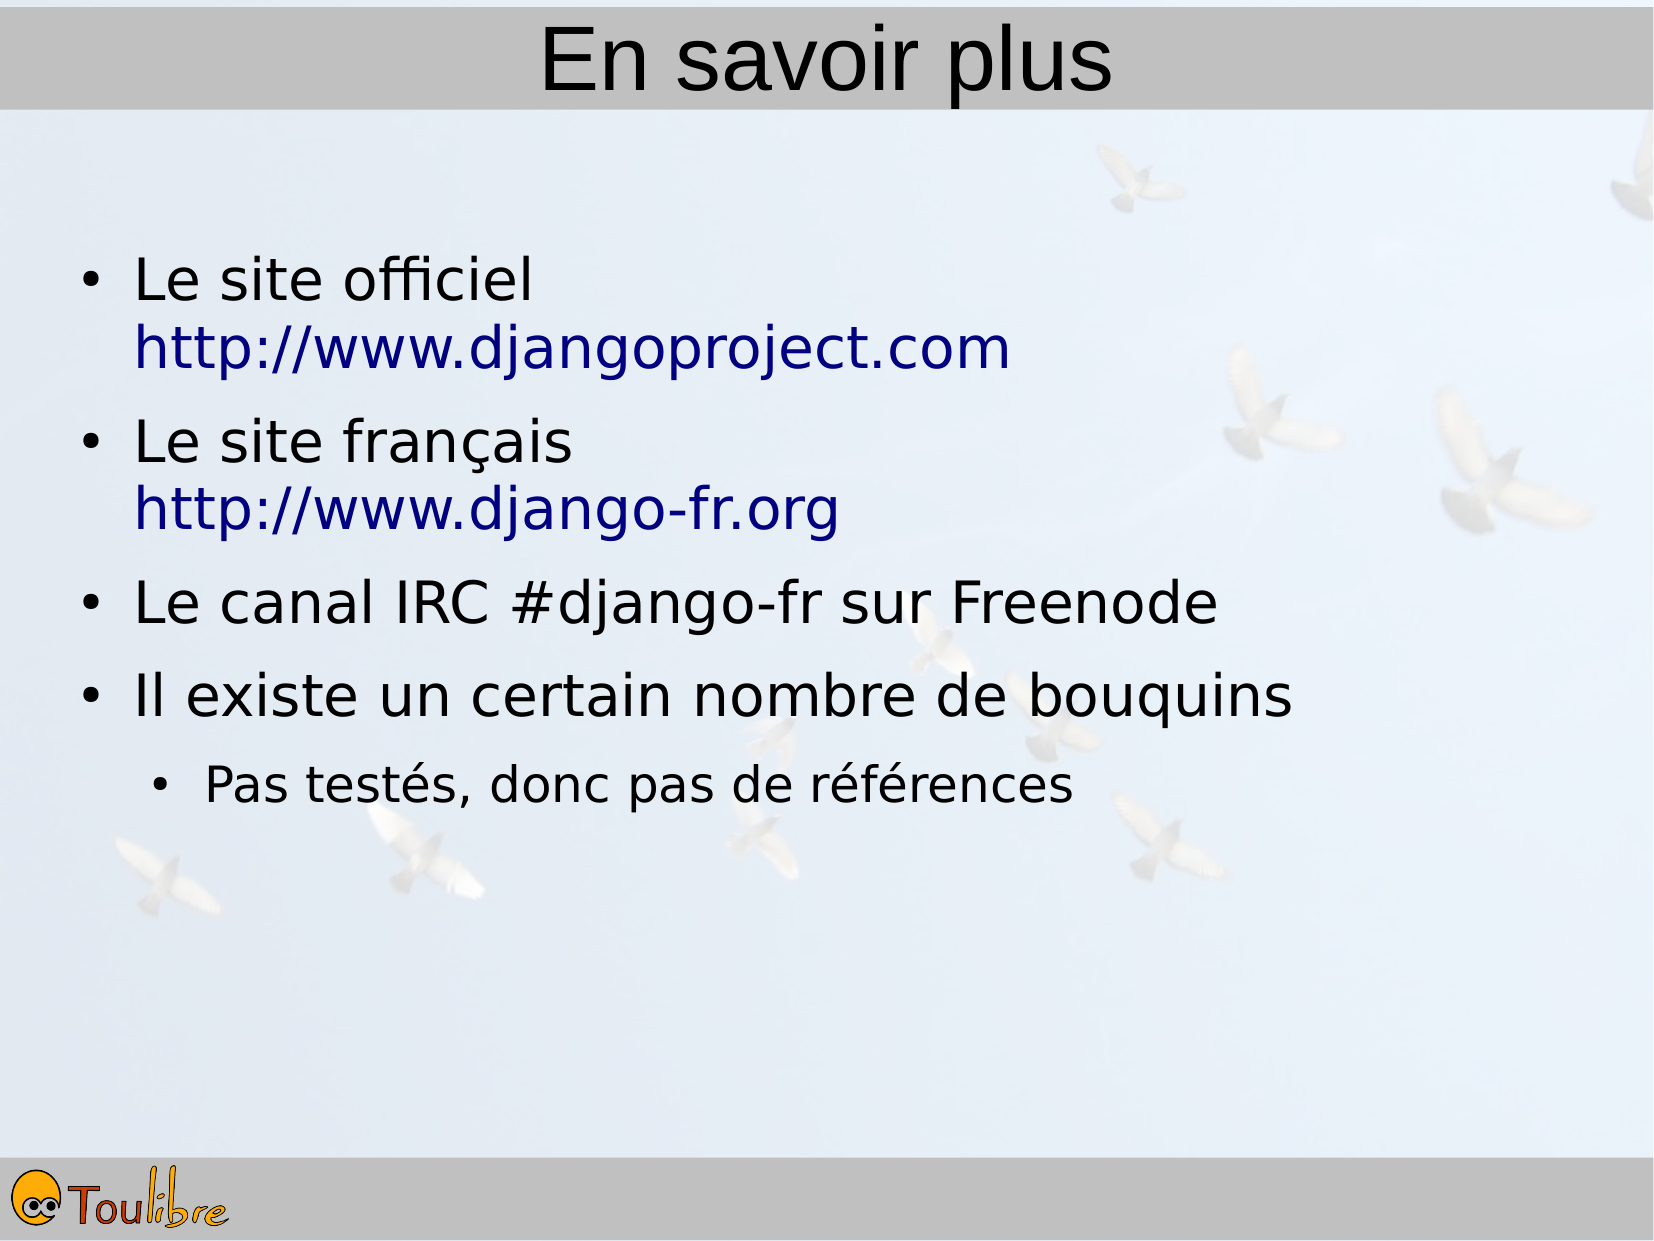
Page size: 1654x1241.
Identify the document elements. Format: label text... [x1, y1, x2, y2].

list Le site officiel http://www.djangoproject.com Le site français http://www.django-fr.org Le canal IRC #django-fr sur Freenode Il existe un certain nombre de bouquins Pas testés, donc pas de références [62, 246, 1621, 1066]
title En savoir plus [0, 7, 1654, 110]
picture [11, 1165, 229, 1228]
